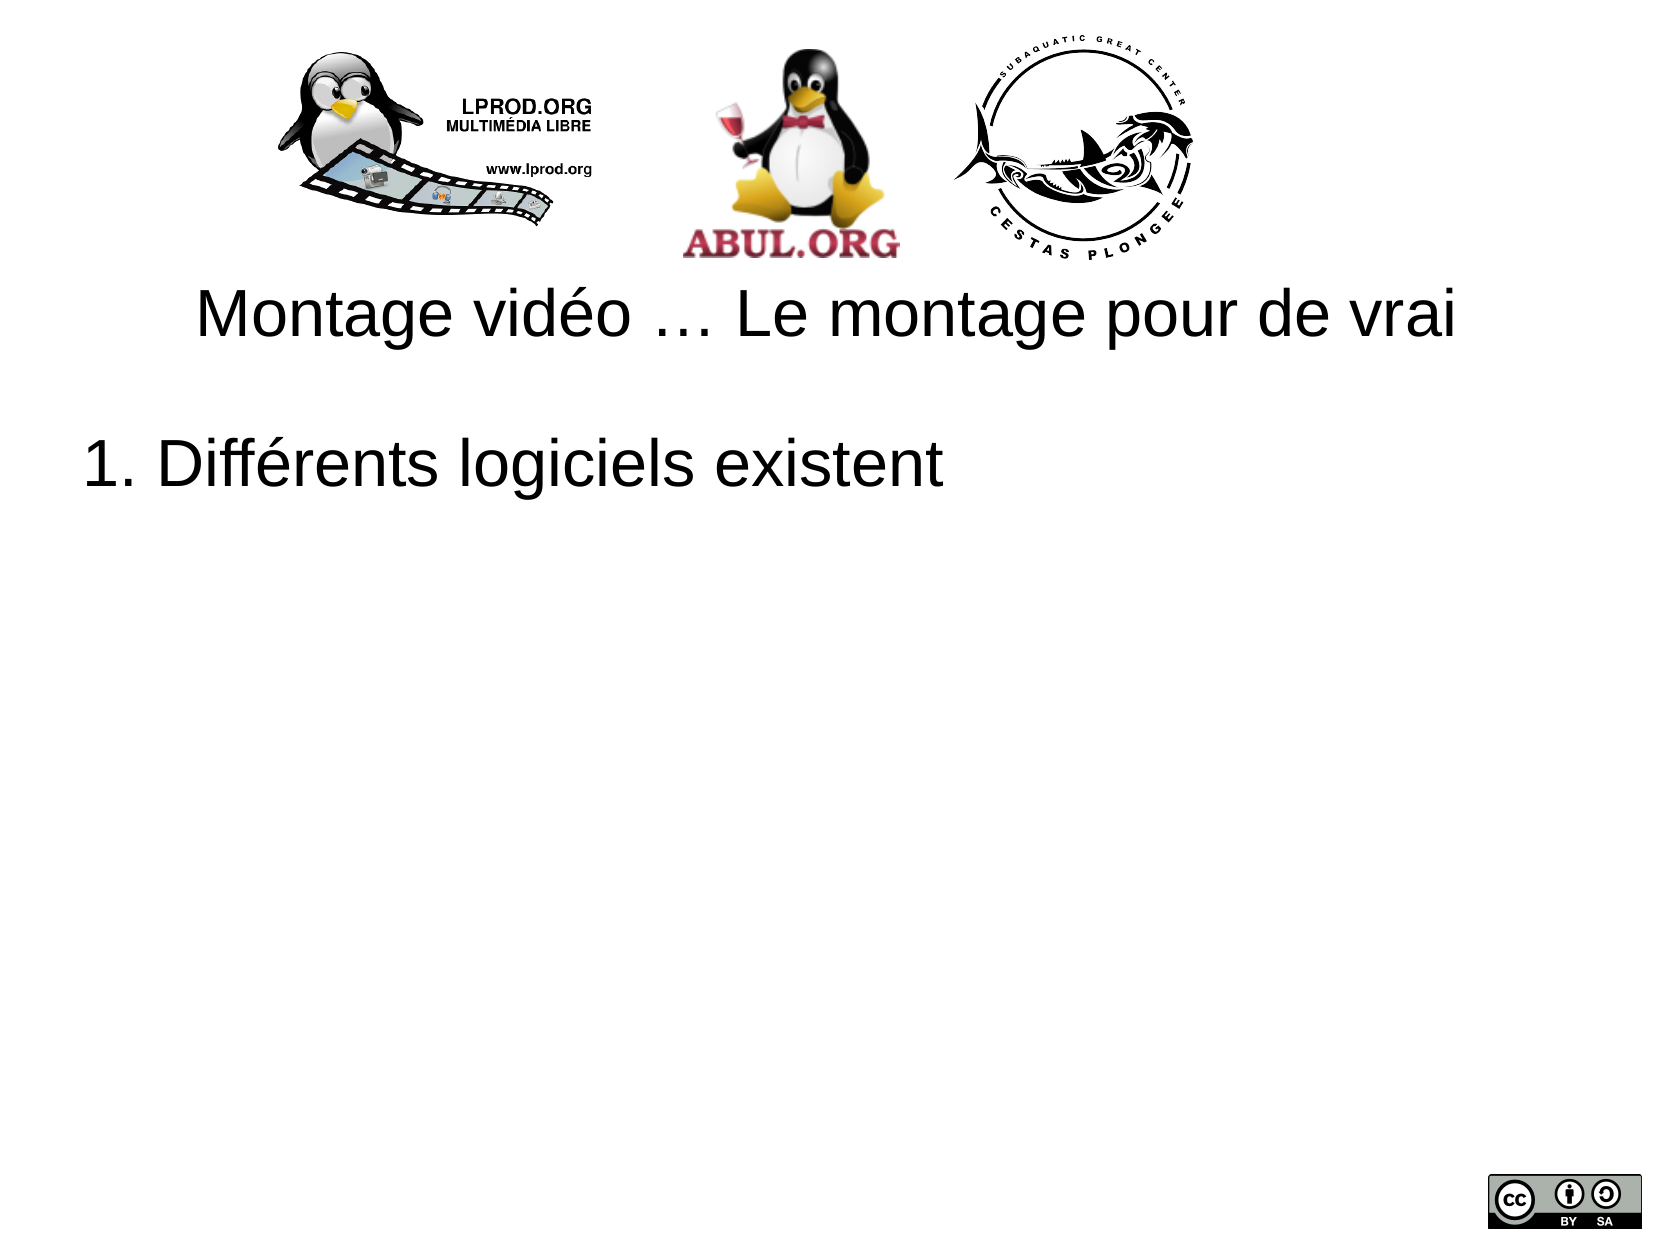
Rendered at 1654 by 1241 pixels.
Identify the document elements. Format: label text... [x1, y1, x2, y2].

picture [953, 35, 1193, 260]
picture [276, 50, 603, 258]
subtitle Montage vidéo … Le montage pour de vrai 1. Différents logiciels existent [82, 275, 1571, 1024]
picture [1488, 1174, 1642, 1229]
picture [683, 49, 900, 258]
